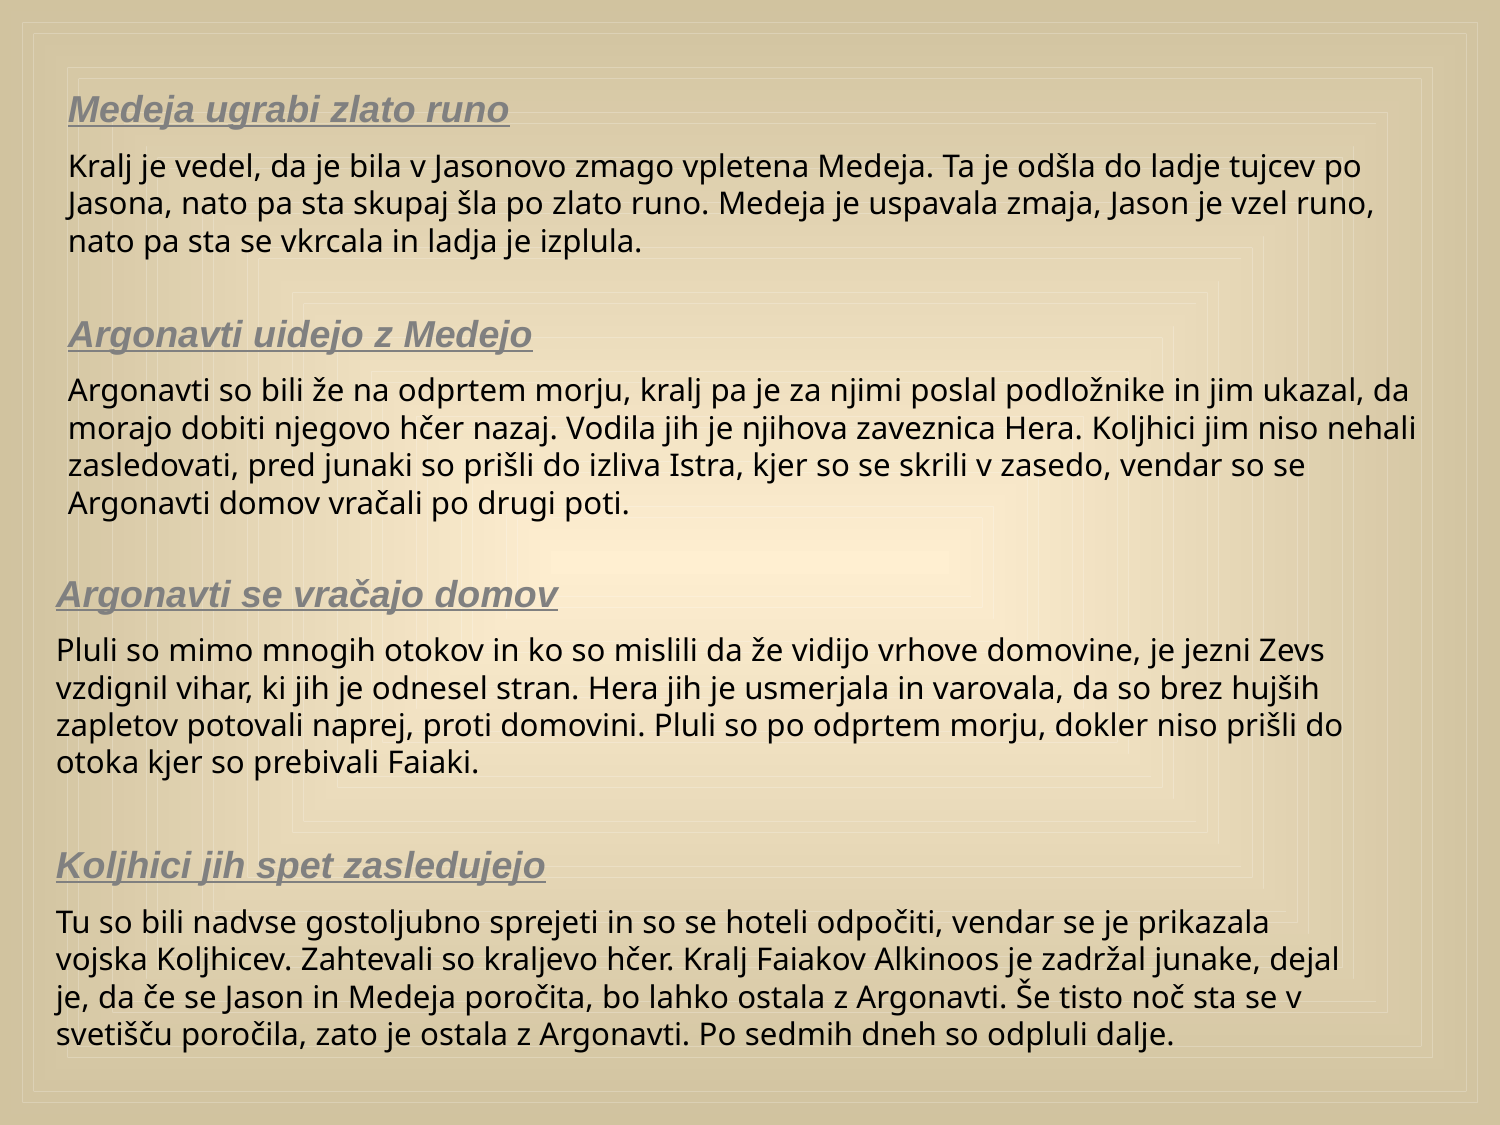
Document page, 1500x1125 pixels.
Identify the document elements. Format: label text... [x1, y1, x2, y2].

text_box Medeja ugrabi zlato runo Kralj je vedel, da je bila v Jasonovo zmago vpletena Medeja. Ta je odšla do ladje tujcev po Jasona, nato pa sta skupaj šla po zlato runo. Medeja je uspavala zmaja, Jason je vzel runo, nato pa sta se vkrcala in ladja je izplula. [53, 78, 1412, 266]
text_box Argonavti uidejo z Medejo Argonavti so bili že na odprtem morju, kralj pa je za njimi poslal podložnike in jim ukazal, da morajo dobiti njegovo hčer nazaj. Vodila jih je njihova zaveznica Hera. Koljhici jim niso nehali zasledovati, pred junaki so prišli do izliva Istra, kjer so se skrili v zasedo, vendar so se Argonavti domov vračali po drugi poti. [53, 302, 1448, 528]
text_box Argonavti se vračajo domov Pluli so mimo mnogih otokov in ko so mislili da že vidijo vrhove domovine, je jezni Zevs vzdignil vihar, ki jih je odnesel stran. Hera jih je usmerjala in varovala, da so brez hujših zapletov potovali naprej, proti domovini. Pluli so po odprtem morju, dokler niso prišli do otoka kjer so prebivali Faiaki. [41, 562, 1424, 841]
text_box Koljhici jih spet zasledujejo Tu so bili nadvse gostoljubno sprejeti in so se hoteli odpočiti, vendar se je prikazala vojska Koljhicev. Zahtevali so kraljevo hčer. Kralj Faiakov Alkinoos je zadržal junake, dejal je, da če se Jason in Medeja poročita, bo lahko ostala z Argonavti. Še tisto noč sta se v svetišču poročila, zato je ostala z Argonavti. Po sedmih dneh so odpluli dalje. [41, 834, 1364, 1060]
